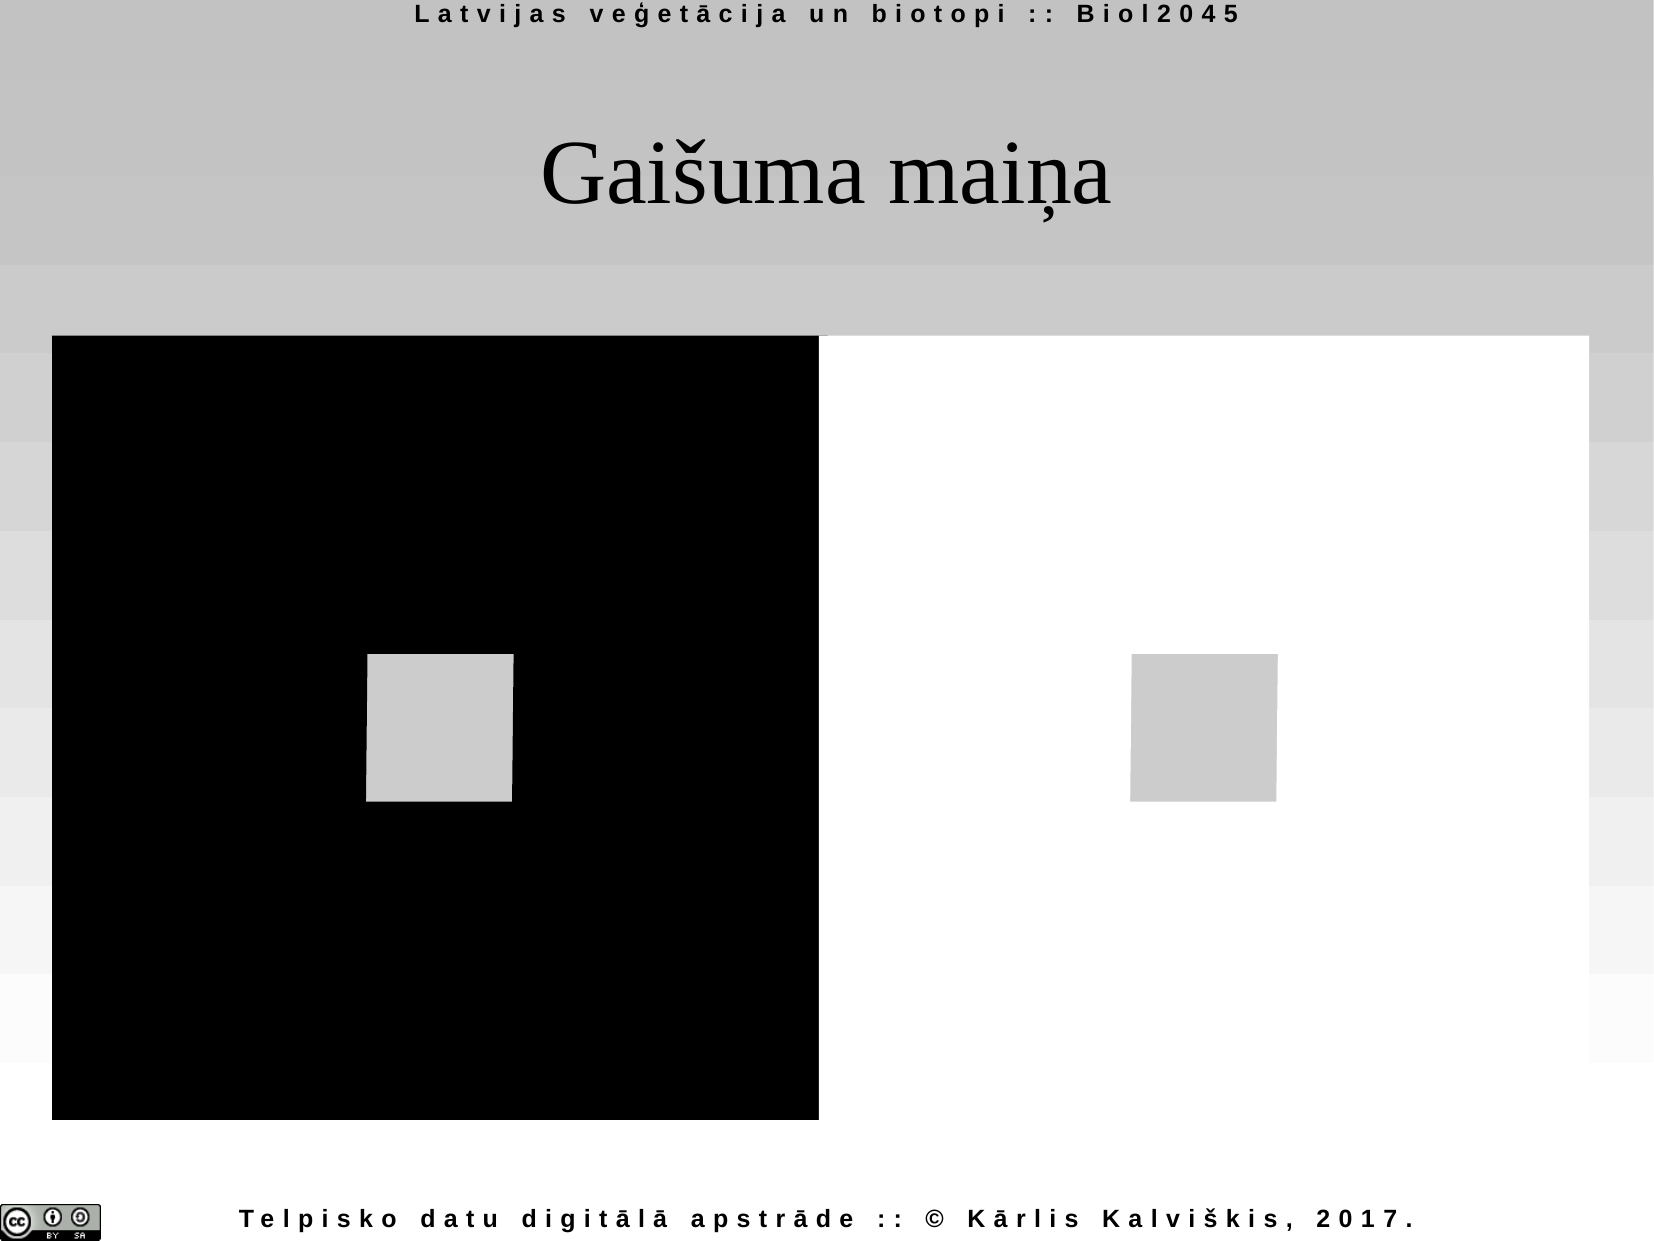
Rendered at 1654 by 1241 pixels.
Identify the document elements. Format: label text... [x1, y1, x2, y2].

text_box [52, 335, 1590, 1120]
title Gaišuma maiņa [29, 49, 1625, 296]
picture [0, 0, 1654, 1241]
